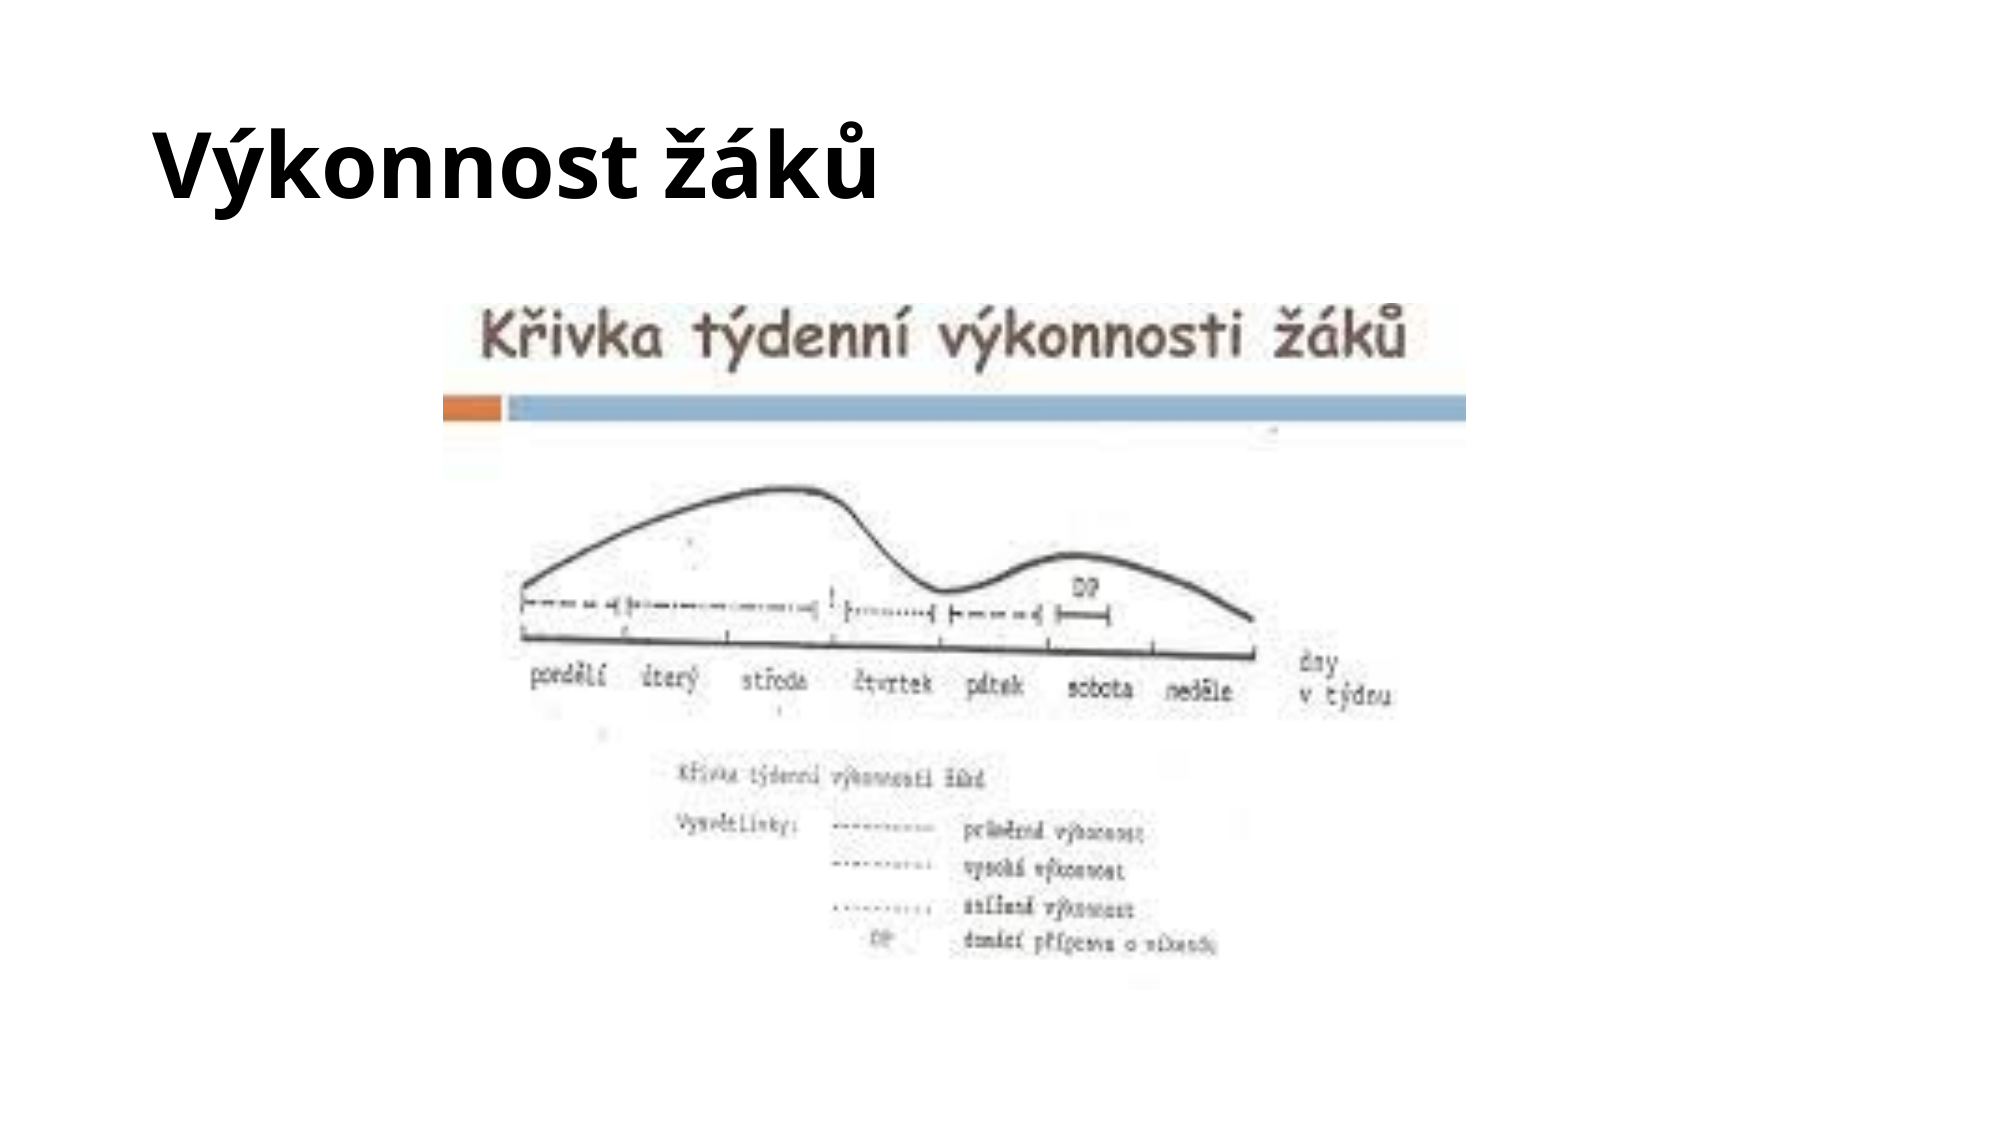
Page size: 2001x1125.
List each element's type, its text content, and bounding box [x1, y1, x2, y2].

picture [443, 303, 1466, 990]
title Výkonnost žáků [137, 59, 1863, 278]
